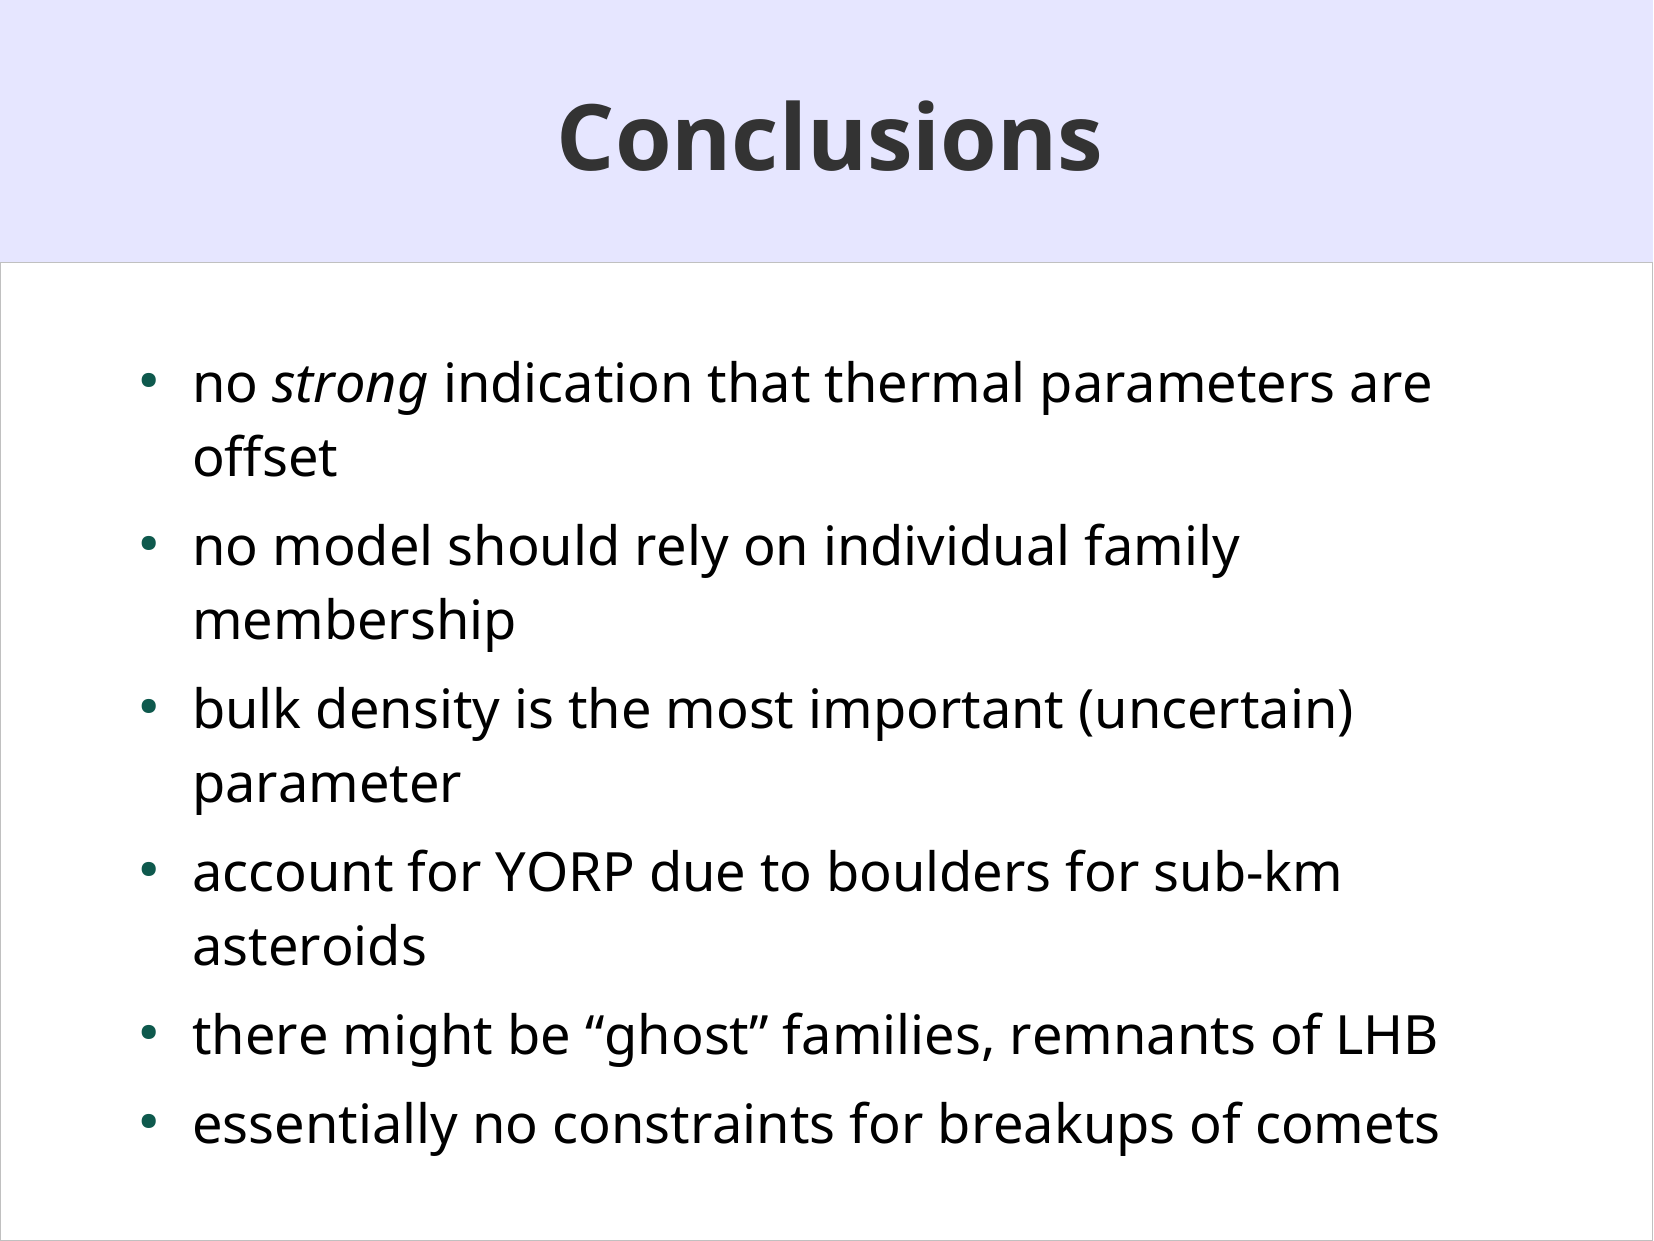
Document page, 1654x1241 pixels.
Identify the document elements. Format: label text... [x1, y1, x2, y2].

list no strong indication that thermal parameters are offset no model should rely on individual family membership bulk density is the most important (uncertain) parameter account for YORP due to boulders for sub-km asteroids there might be “ghost” families, remnants of LHB essentially no constraints for breakups of comets [121, 344, 1534, 1065]
title Conclusions [124, 31, 1536, 239]
